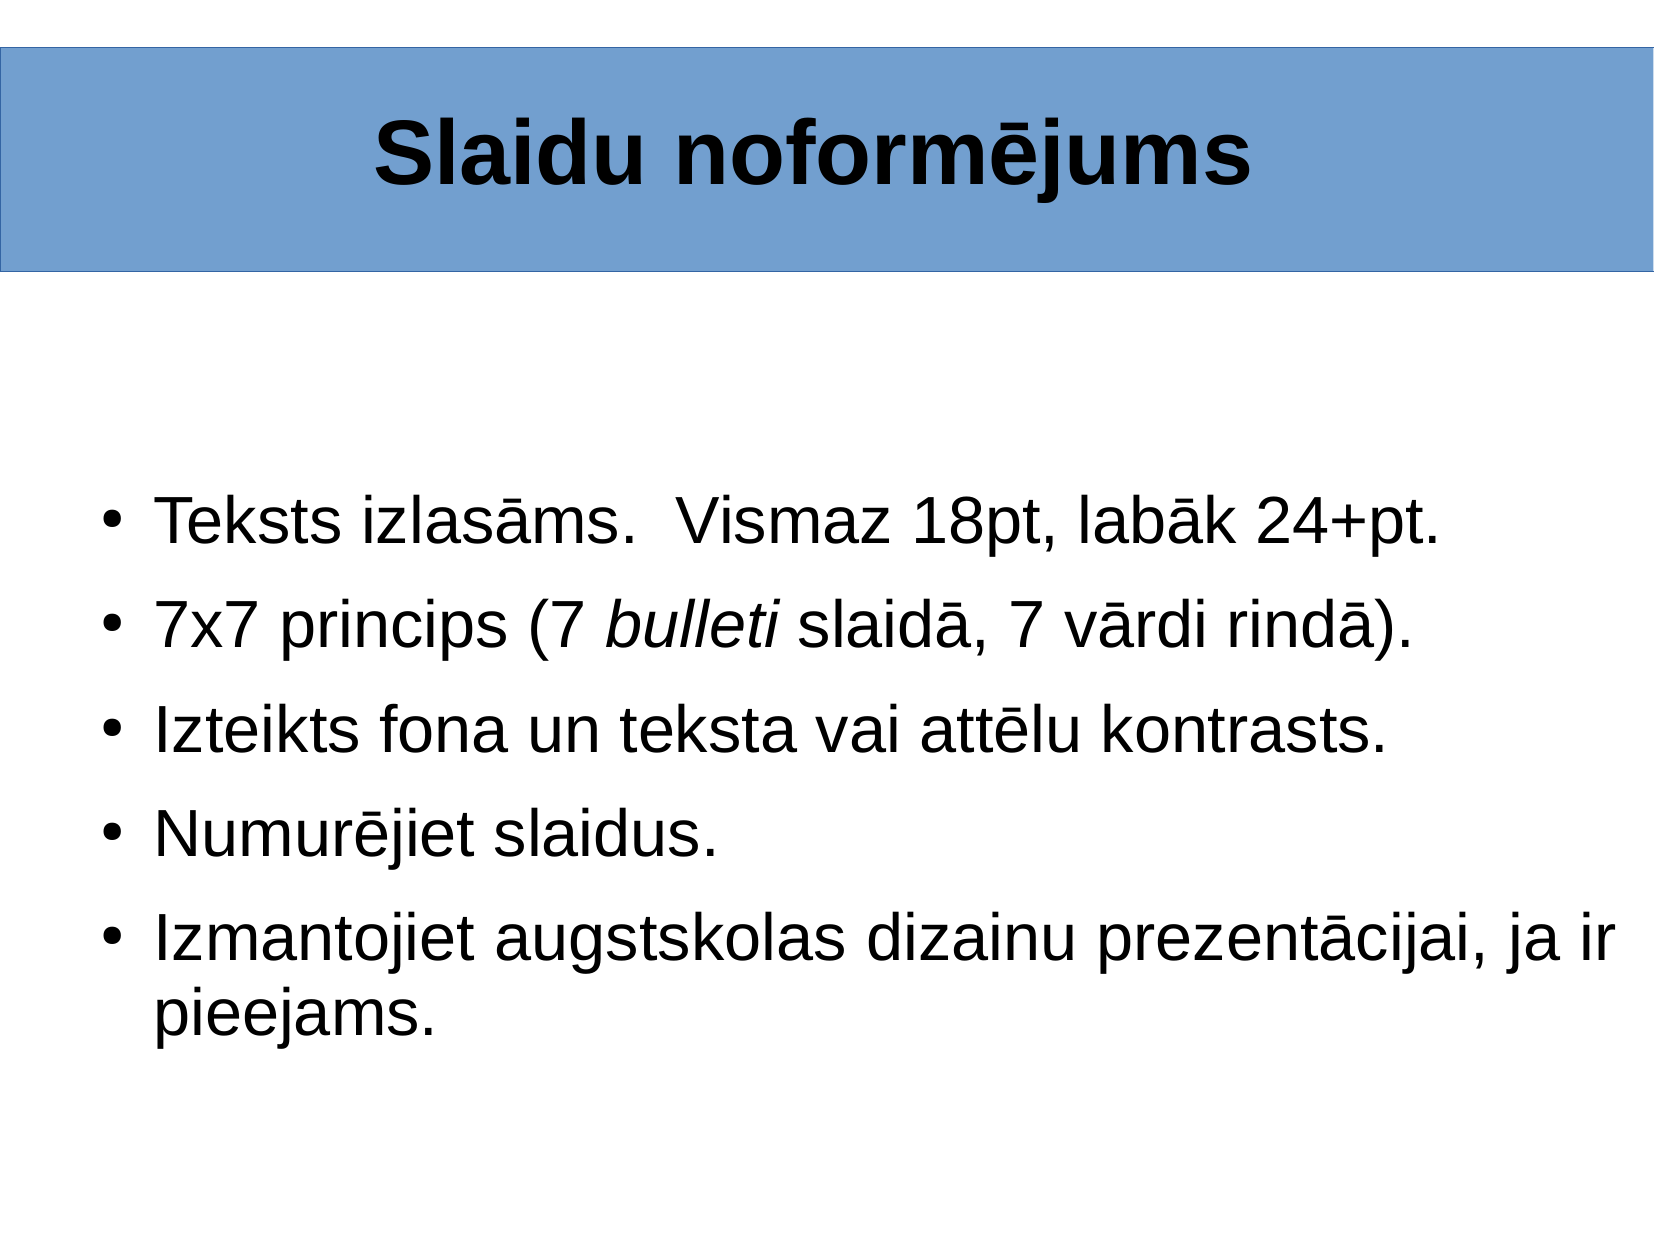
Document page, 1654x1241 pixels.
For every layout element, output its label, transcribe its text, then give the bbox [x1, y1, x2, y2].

list Teksts izlasāms. Vismaz 18pt, labāk 24+pt. 7x7 princips (7 bulleti slaidā, 7 vārdi rindā). Izteikts fona un teksta vai attēlu kontrasts. Numurējiet slaidus. Izmantojiet augstskolas dizainu prezentācijai, ja ir pieejams. [82, 378, 1619, 1099]
text_box [0, 47, 1654, 272]
title Slaidu noformējums [82, 49, 1571, 257]
